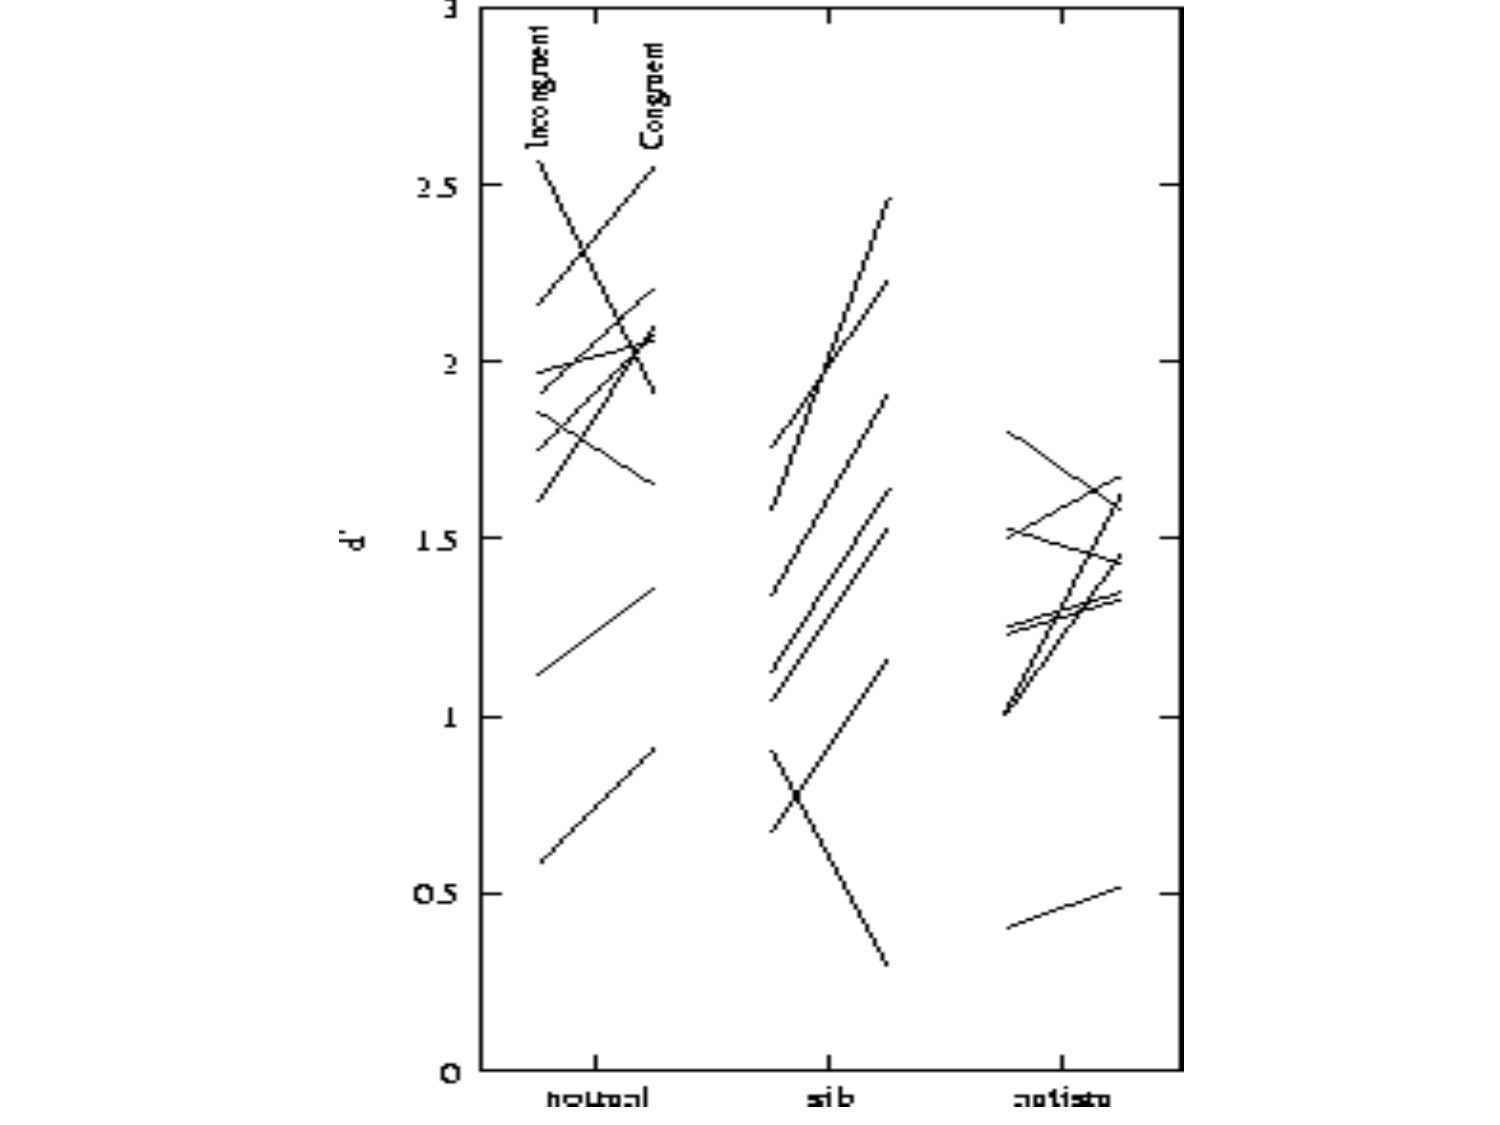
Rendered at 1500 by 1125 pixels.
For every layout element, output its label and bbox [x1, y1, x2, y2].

picture [339, 0, 1184, 1108]
